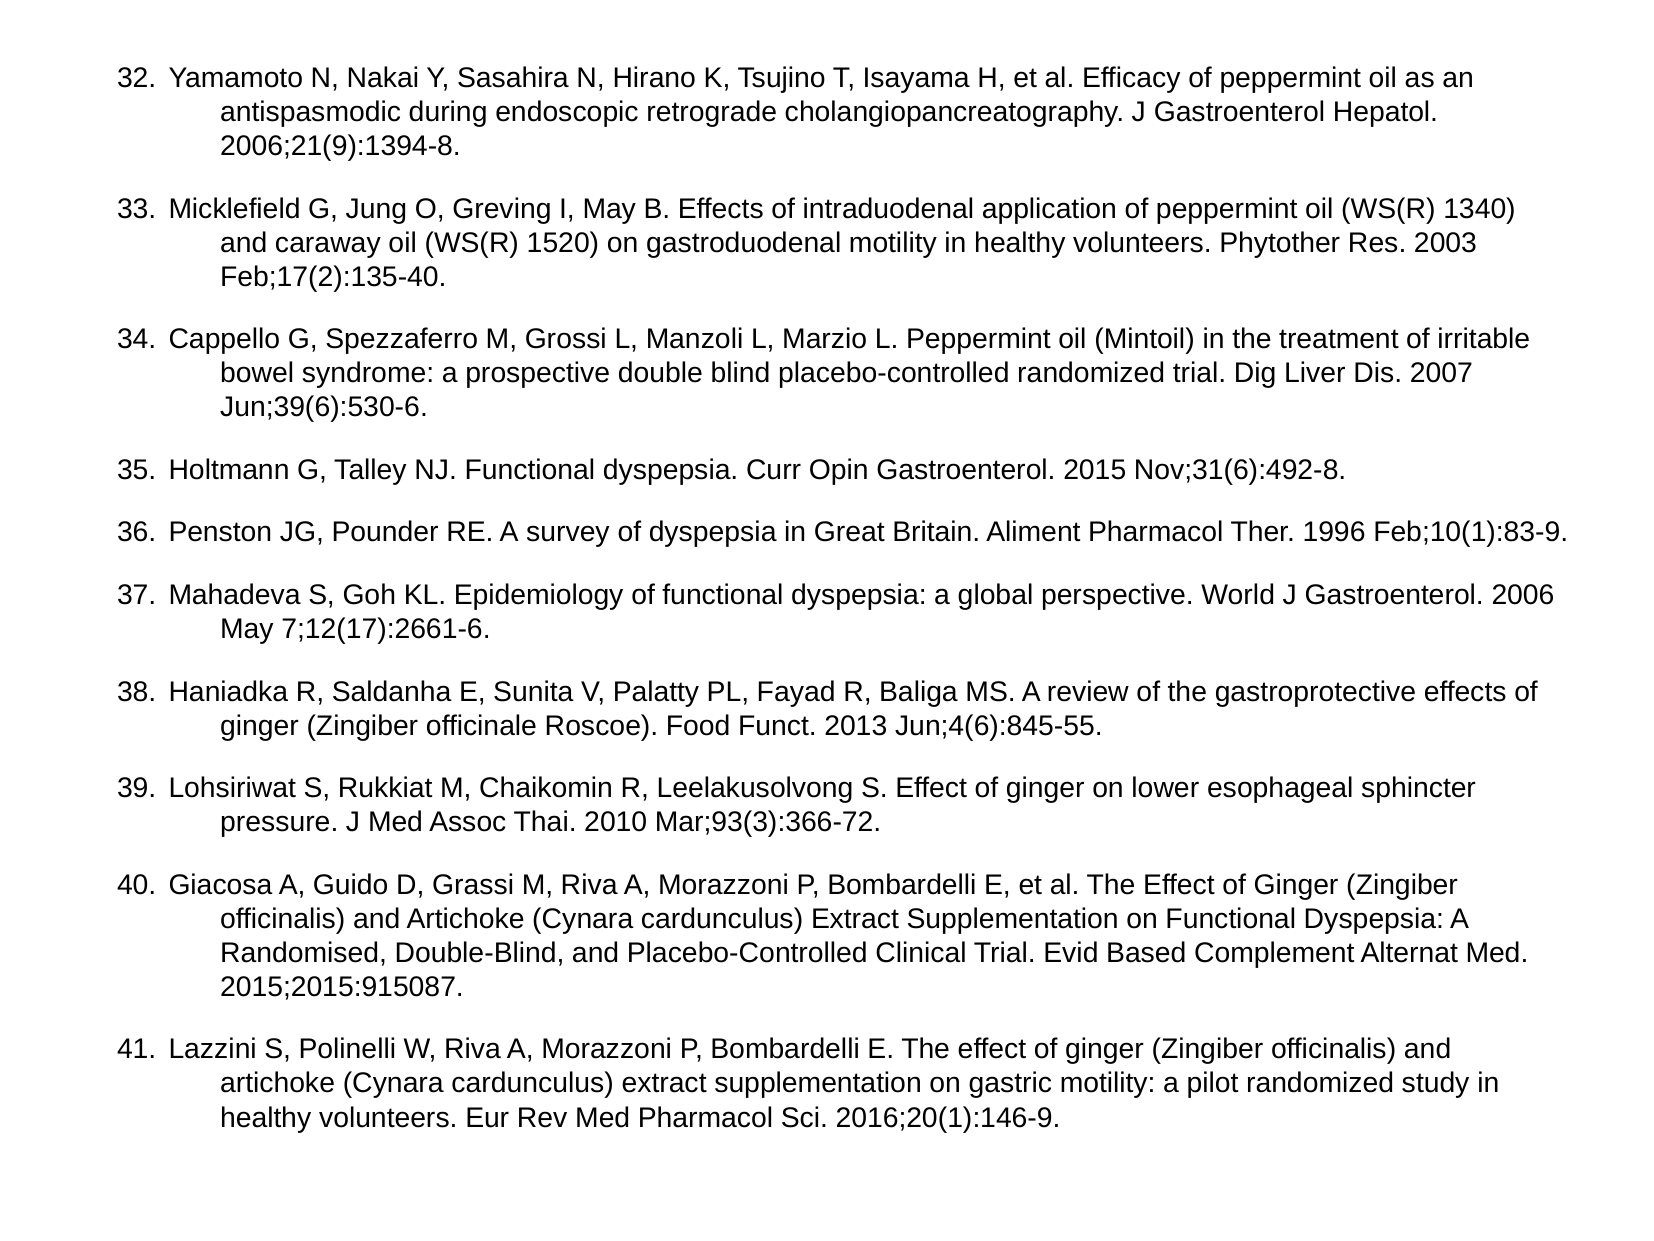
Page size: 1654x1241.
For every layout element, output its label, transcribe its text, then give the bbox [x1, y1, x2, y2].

list Yamamoto N, Nakai Y, Sasahira N, Hirano K, Tsujino T, Isayama H, et al. Efficacy of peppermint oil as an antispasmodic during endoscopic retrograde cholangiopancreatography. J Gastroenterol Hepatol. 2006;21(9):1394-8. Micklefield G, Jung O, Greving I, May B. Effects of intraduodenal application of peppermint oil (WS(R) 1340) and caraway oil (WS(R) 1520) on gastroduodenal motility in healthy volunteers. Phytother Res. 2003 Feb;17(2):135-40. Cappello G, Spezzaferro M, Grossi L, Manzoli L, Marzio L. Peppermint oil (Mintoil) in the treatment of irritable bowel syndrome: a prospective double blind placebo-controlled randomized trial. Dig Liver Dis. 2007 Jun;39(6):530-6. Holtmann G, Talley NJ. Functional dyspepsia. Curr Opin Gastroenterol. 2015 Nov;31(6):492-8. Penston JG, Pounder RE. A survey of dyspepsia in Great Britain. Aliment Pharmacol Ther. 1996 Feb;10(1):83-9. Mahadeva S, Goh KL. Epidemiology of functional dyspepsia: a global perspective. World J Gastroenterol. 2006 May 7;12(17):2661-6. Haniadka R, Saldanha E, Sunita V, Palatty PL, Fayad R, Baliga MS. A review of the gastroprotective effects of ginger (Zingiber officinale Roscoe). Food Funct. 2013 Jun;4(6):845-55. Lohsiriwat S, Rukkiat M, Chaikomin R, Leelakusolvong S. Effect of ginger on lower esophageal sphincter pressure. J Med Assoc Thai. 2010 Mar;93(3):366-72. Giacosa A, Guido D, Grassi M, Riva A, Morazzoni P, Bombardelli E, et al. The Effect of Ginger (Zingiber officinalis) and Artichoke (Cynara cardunculus) Extract Supplementation on Functional Dyspepsia: A Randomised, Double-Blind, and Placebo-Controlled Clinical Trial. Evid Based Complement Alternat Med. 2015;2015:915087. Lazzini S, Polinelli W, Riva A, Morazzoni P, Bombardelli E. The effect of ginger (Zingiber officinalis) and artichoke (Cynara cardunculus) extract supplementation on gastric motility: a pilot randomized study in healthy volunteers. Eur Rev Med Pharmacol Sci. 2016;20(1):146-9. [82, 59, 1571, 1145]
